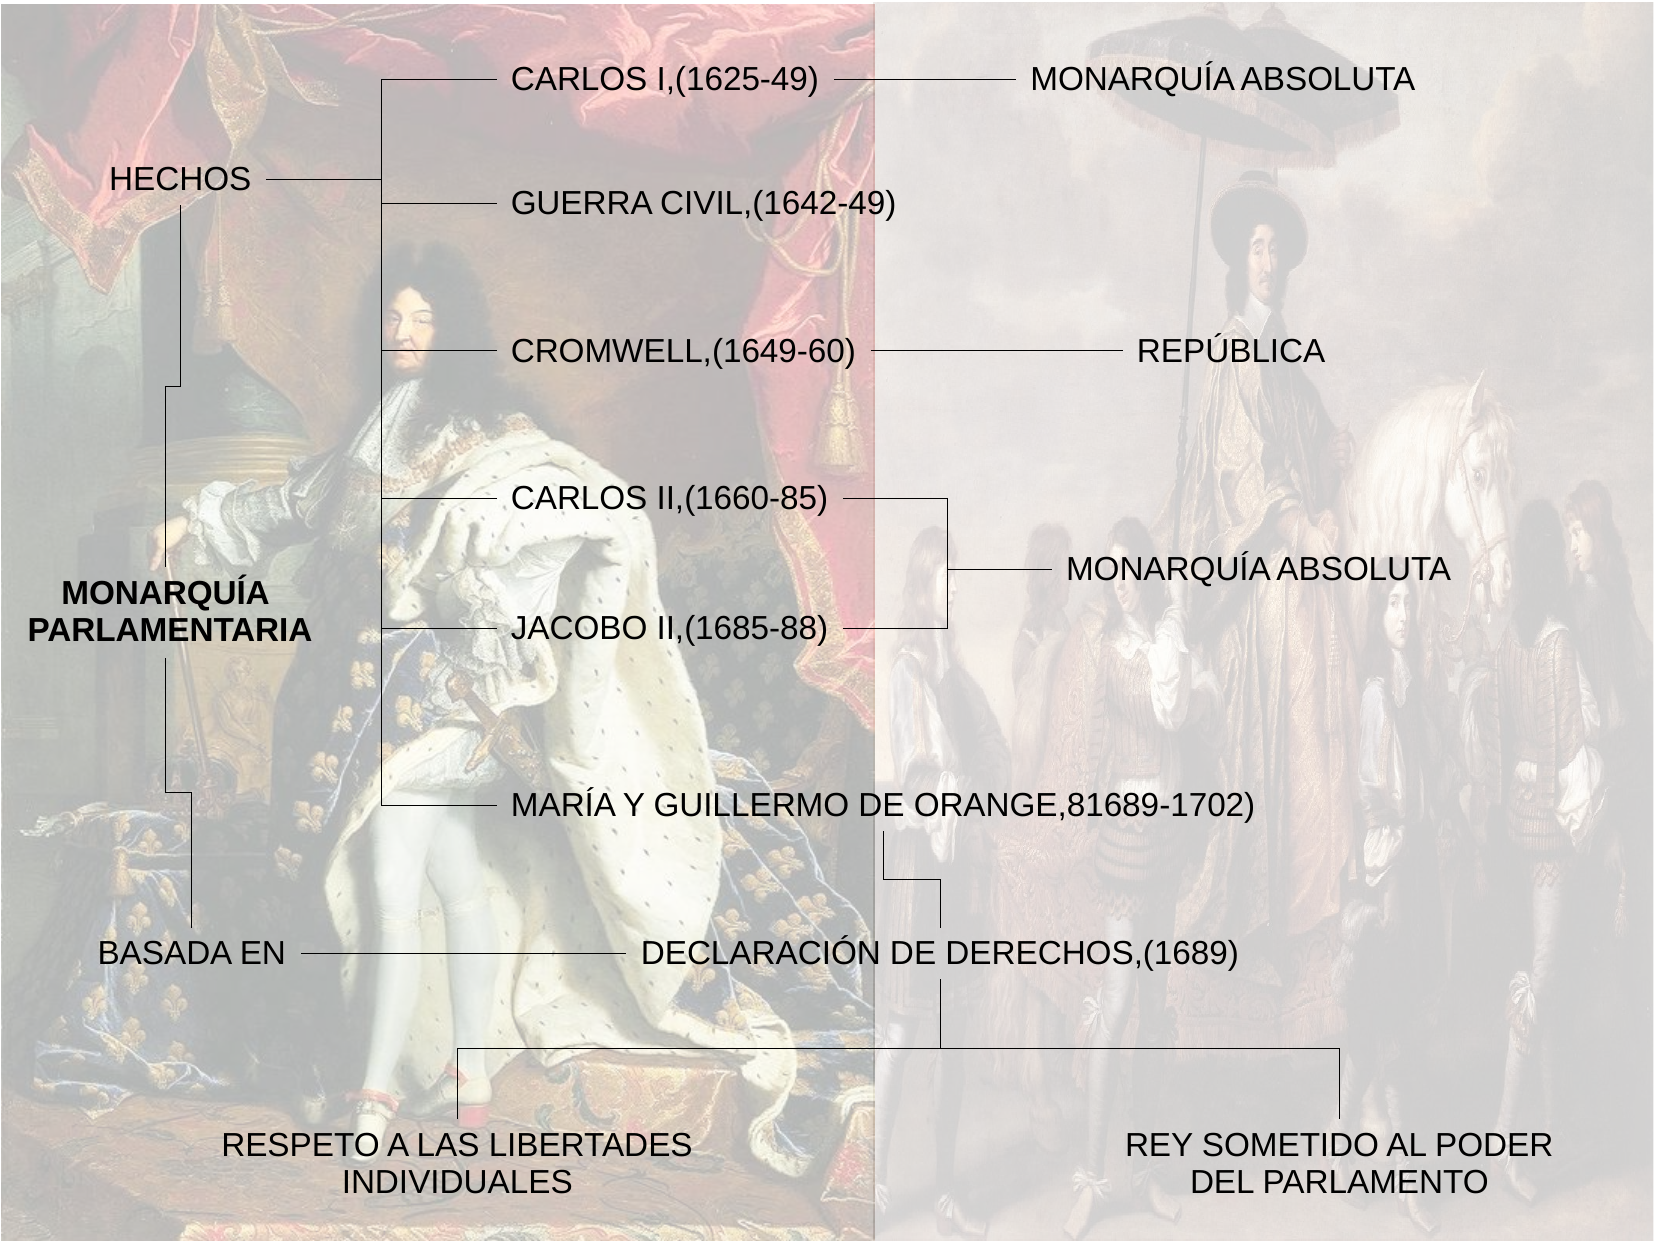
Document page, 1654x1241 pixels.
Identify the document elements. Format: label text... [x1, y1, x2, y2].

text_box MONARQUÍA ABSOLUTA [1051, 543, 1467, 596]
picture [1, 2, 1654, 1241]
text_box RESPETO A LAS LIBERTADES INDIVIDUALES [206, 1118, 709, 1209]
text_box GUERRA CIVIL,(1642-49) [496, 177, 912, 230]
text_box REPÚBLICA [1122, 324, 1341, 377]
text_box BASADA EN [82, 927, 302, 980]
text_box CROMWELL,(1649-60) [496, 324, 872, 377]
text_box MONARQUÍA PARLAMENTARIA [3, 566, 324, 659]
text_box MARÍA Y GUILLERMO DE ORANGE,81689-1702) [496, 779, 1271, 832]
text_box REY SOMETIDO AL PODER DEL PARLAMENTO [1110, 1118, 1569, 1209]
text_box HECHOS [94, 153, 267, 206]
text_box CARLOS II,(1660-85) [496, 472, 844, 525]
text_box JACOBO II,(1685-88) [496, 602, 844, 655]
text_box MONARQUÍA ABSOLUTA [1015, 53, 1432, 106]
text_box DECLARACIÓN DE DERECHOS,(1689) [625, 927, 1255, 980]
text_box CARLOS I,(1625-49) [496, 53, 835, 106]
